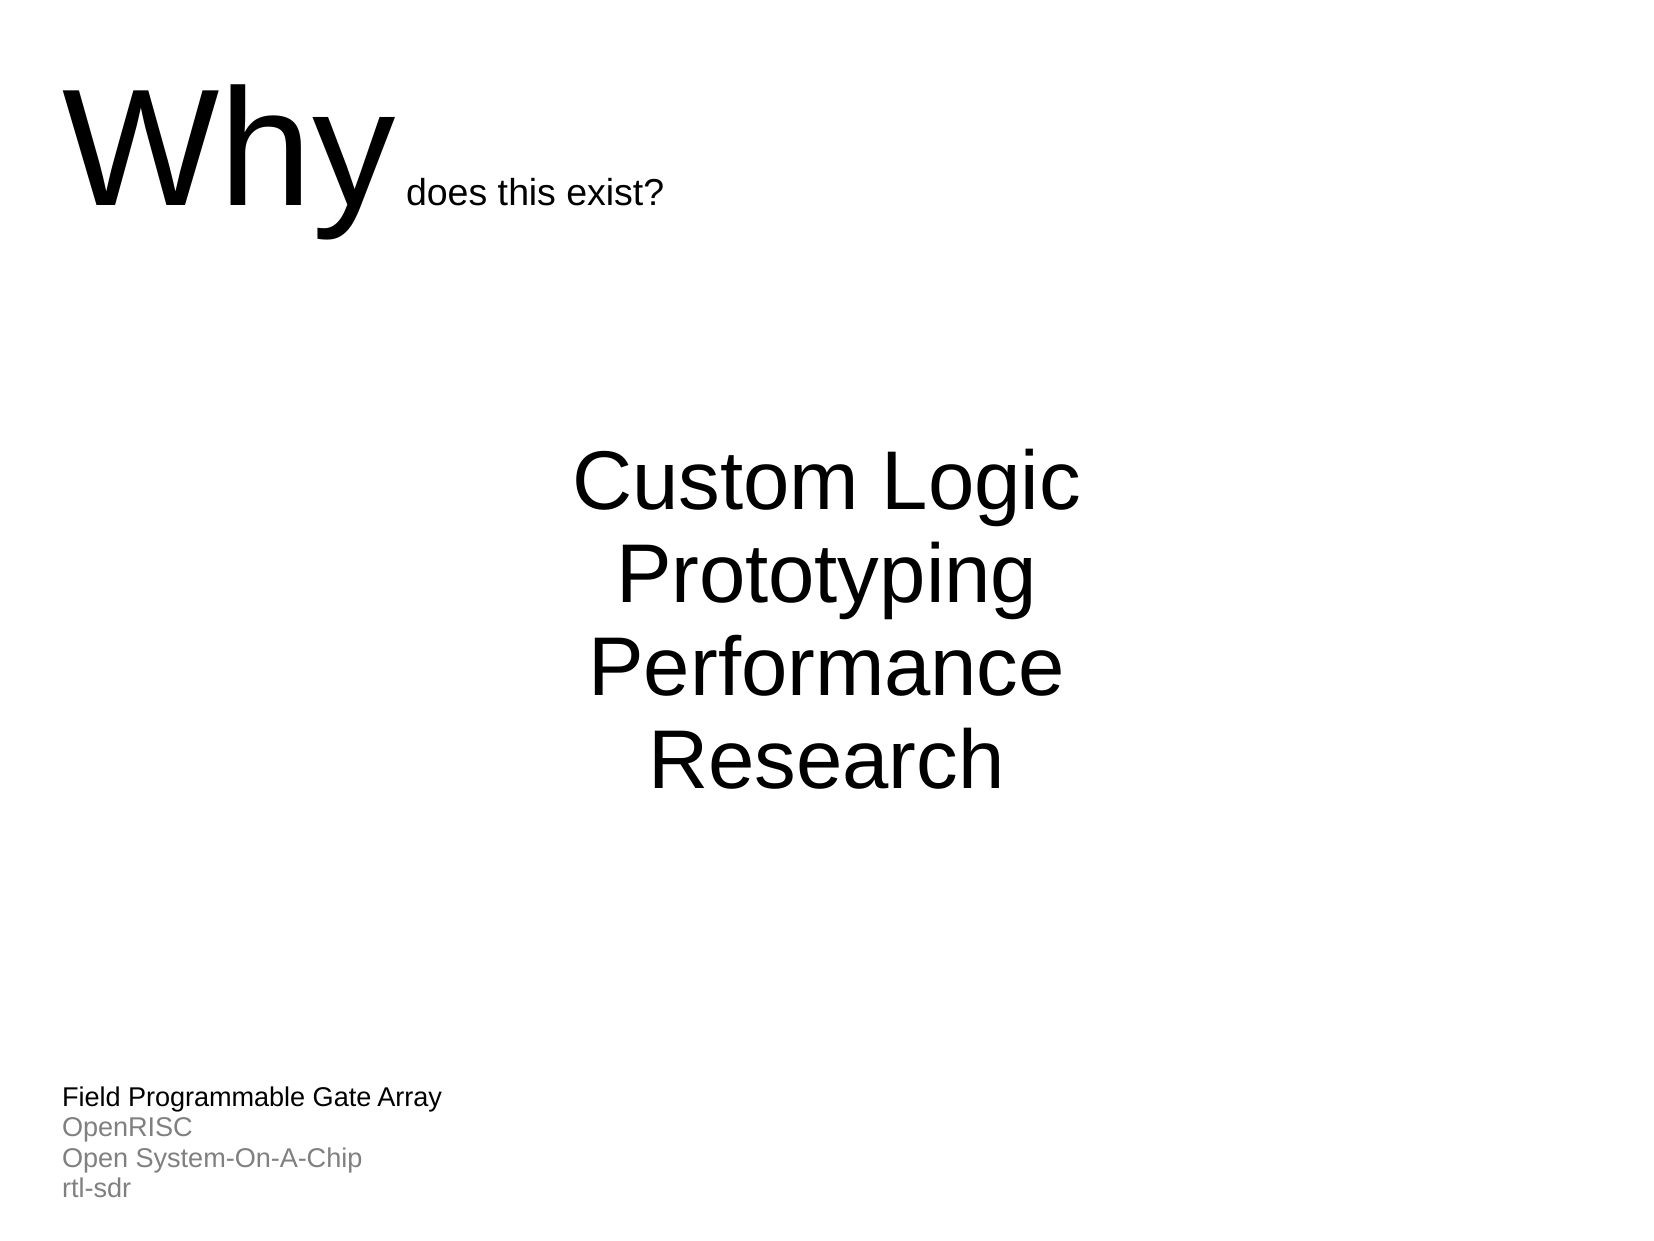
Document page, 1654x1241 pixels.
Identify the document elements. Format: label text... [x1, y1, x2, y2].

text_box Custom Logic Prototyping Performance Research [557, 426, 1097, 814]
text_box Why does this exist? [47, 47, 680, 249]
text_box Field Programmable Gate Array OpenRISC Open System-On-A-Chip rtl-sdr [47, 1074, 457, 1211]
